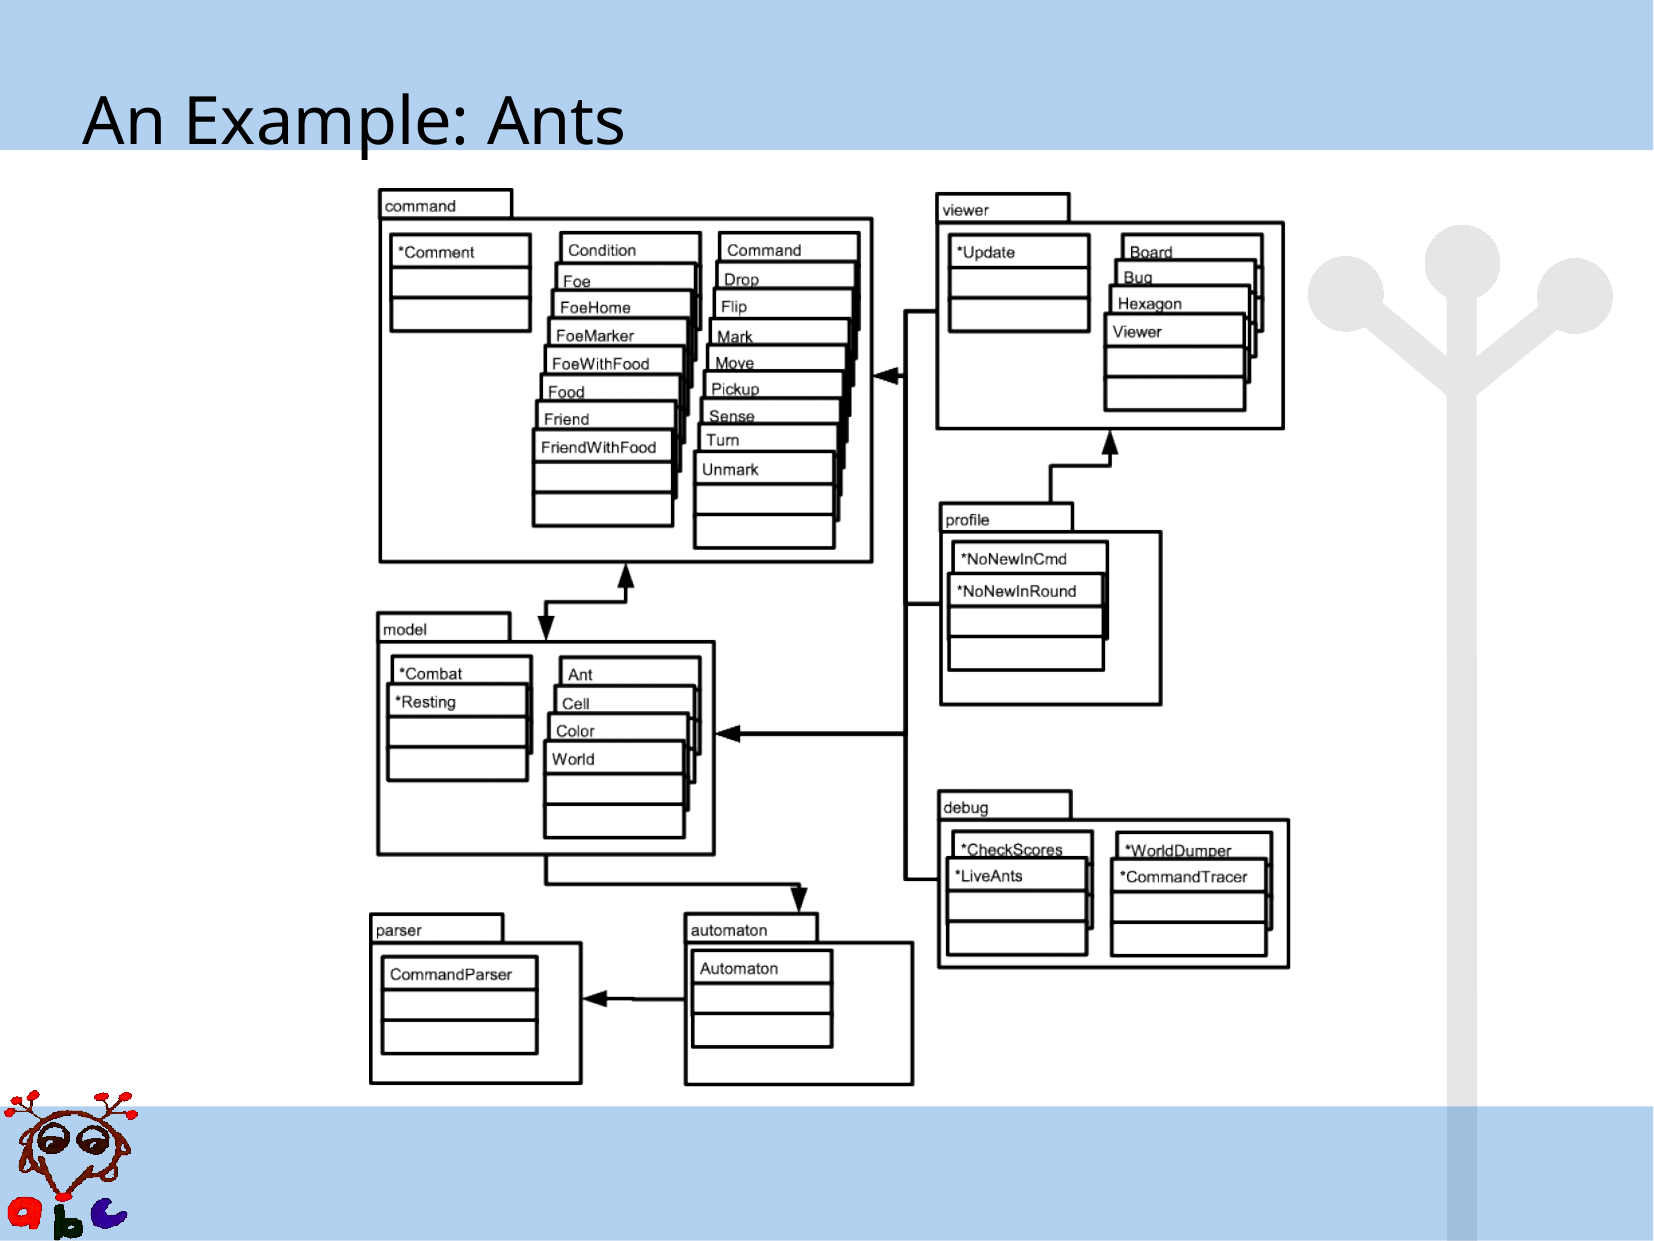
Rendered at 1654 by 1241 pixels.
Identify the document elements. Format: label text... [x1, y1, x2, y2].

picture [0, 1088, 139, 1241]
picture [369, 188, 1292, 1088]
title An Example: Ants [82, 49, 1576, 188]
